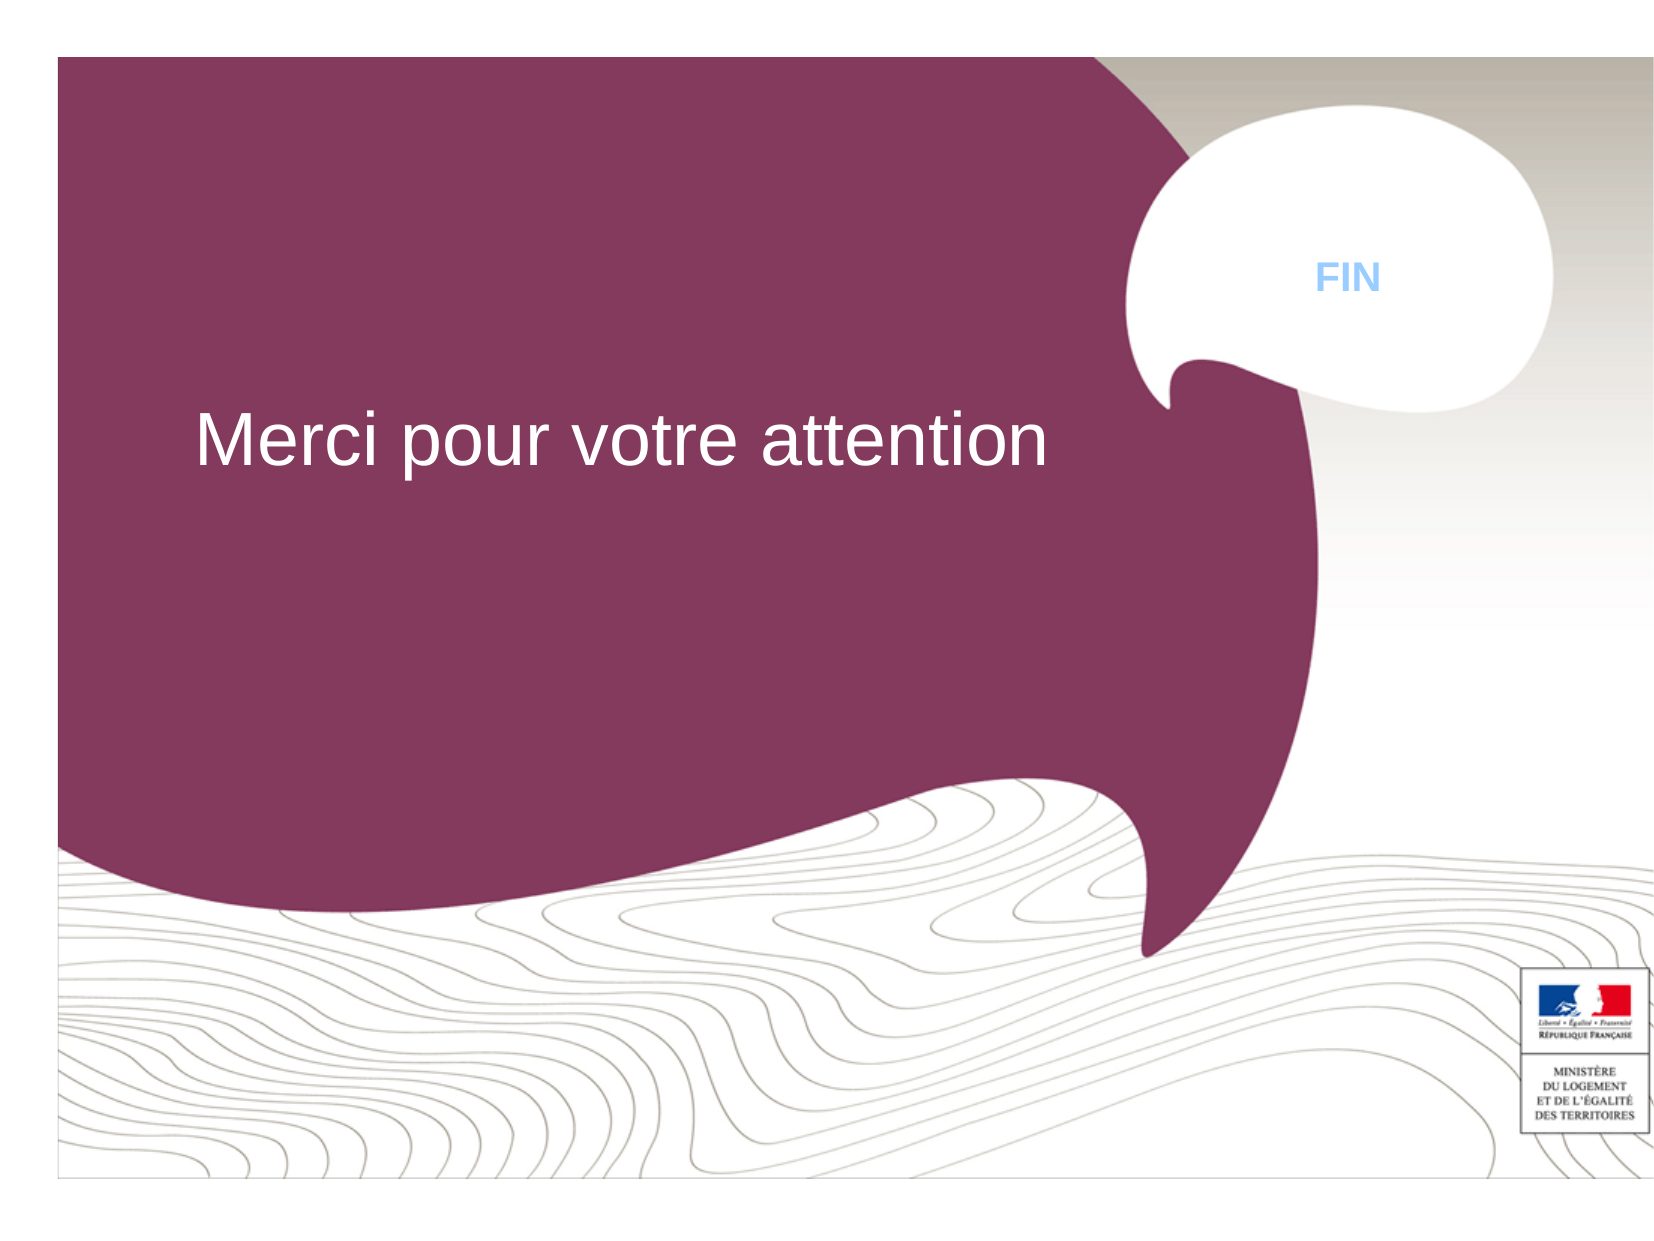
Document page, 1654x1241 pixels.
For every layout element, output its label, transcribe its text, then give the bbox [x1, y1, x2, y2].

subtitle FIN [1145, 200, 1552, 353]
title Merci pour votre attention [150, 162, 1096, 631]
picture [57, 57, 1654, 1179]
